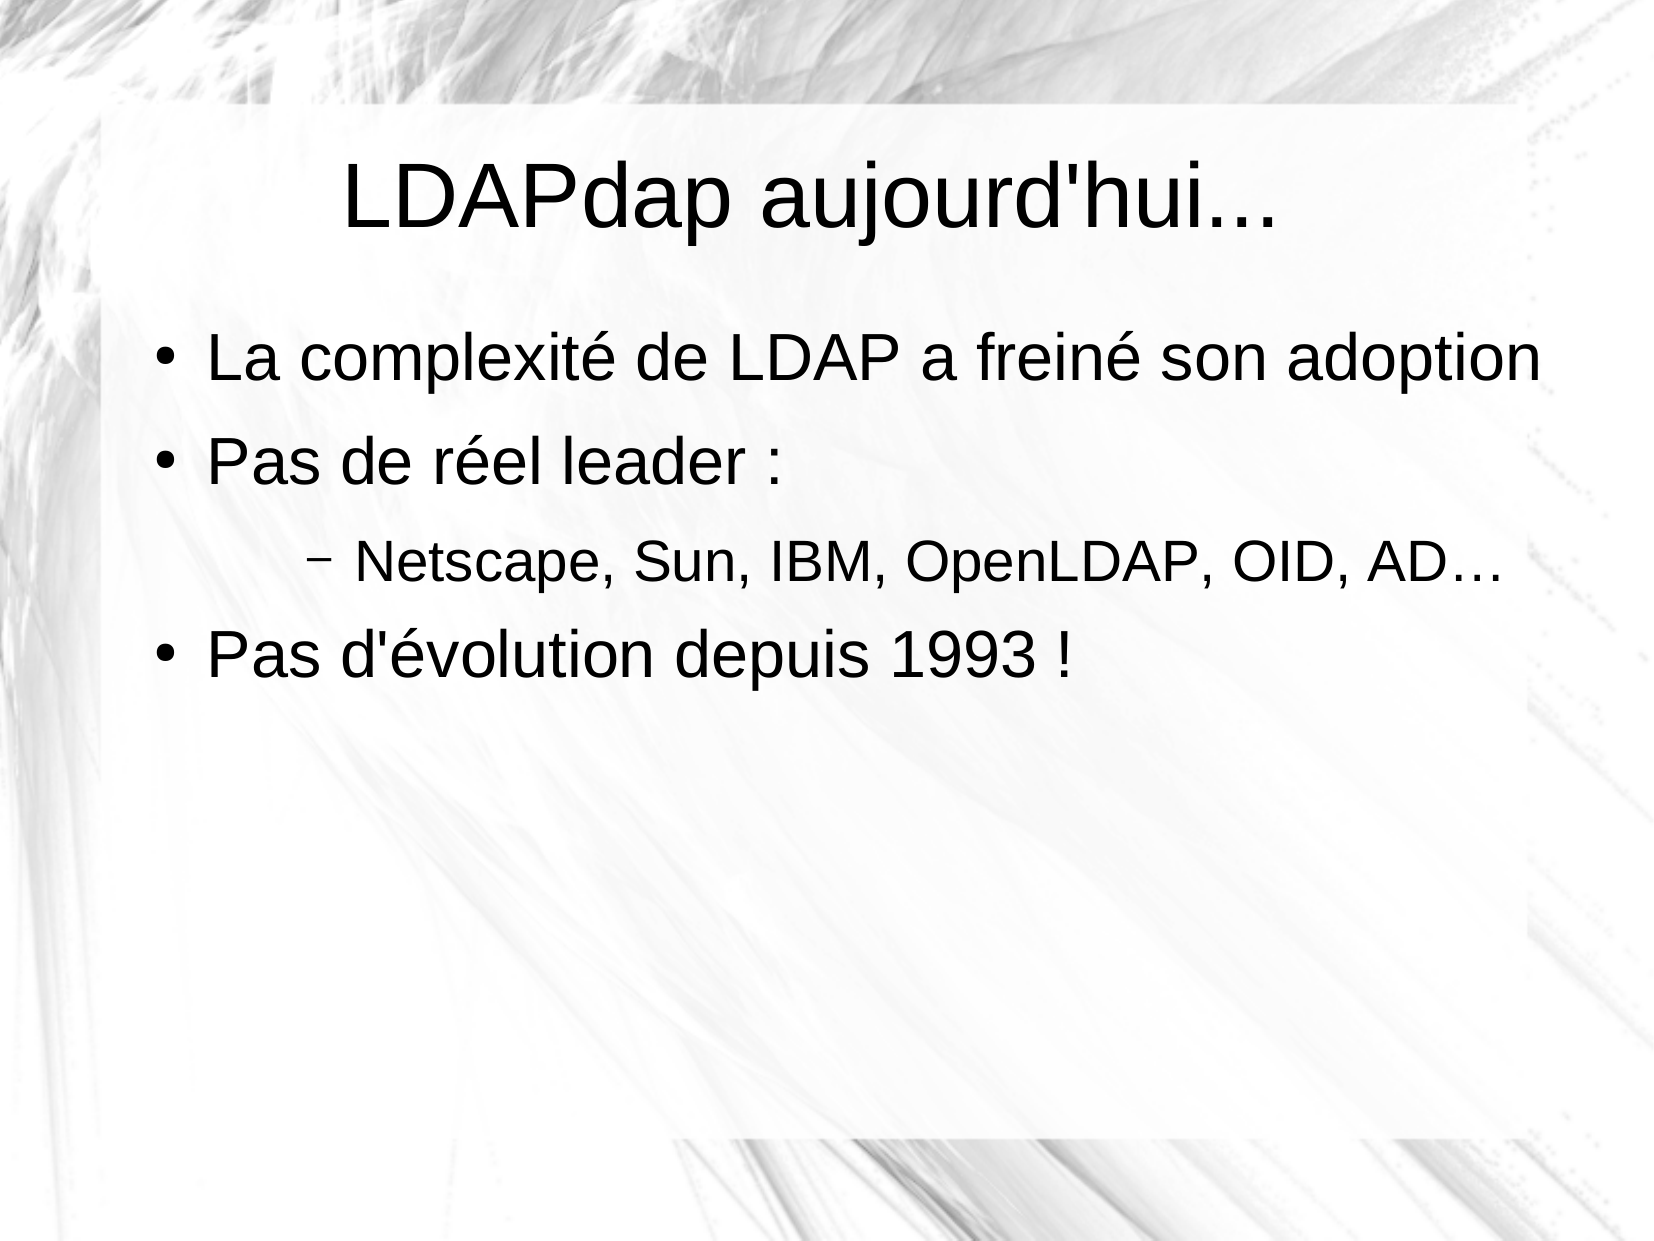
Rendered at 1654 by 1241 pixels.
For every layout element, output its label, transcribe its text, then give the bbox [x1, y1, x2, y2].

title LDAPdap aujourd'hui... [118, 119, 1506, 273]
picture [0, 0, 1654, 1241]
list La complexité de LDAP a freiné son adoption Pas de réel leader : Netscape, Sun, IBM, OpenLDAP, OID, AD… Pas d'évolution depuis 1993 ! [118, 319, 1571, 931]
